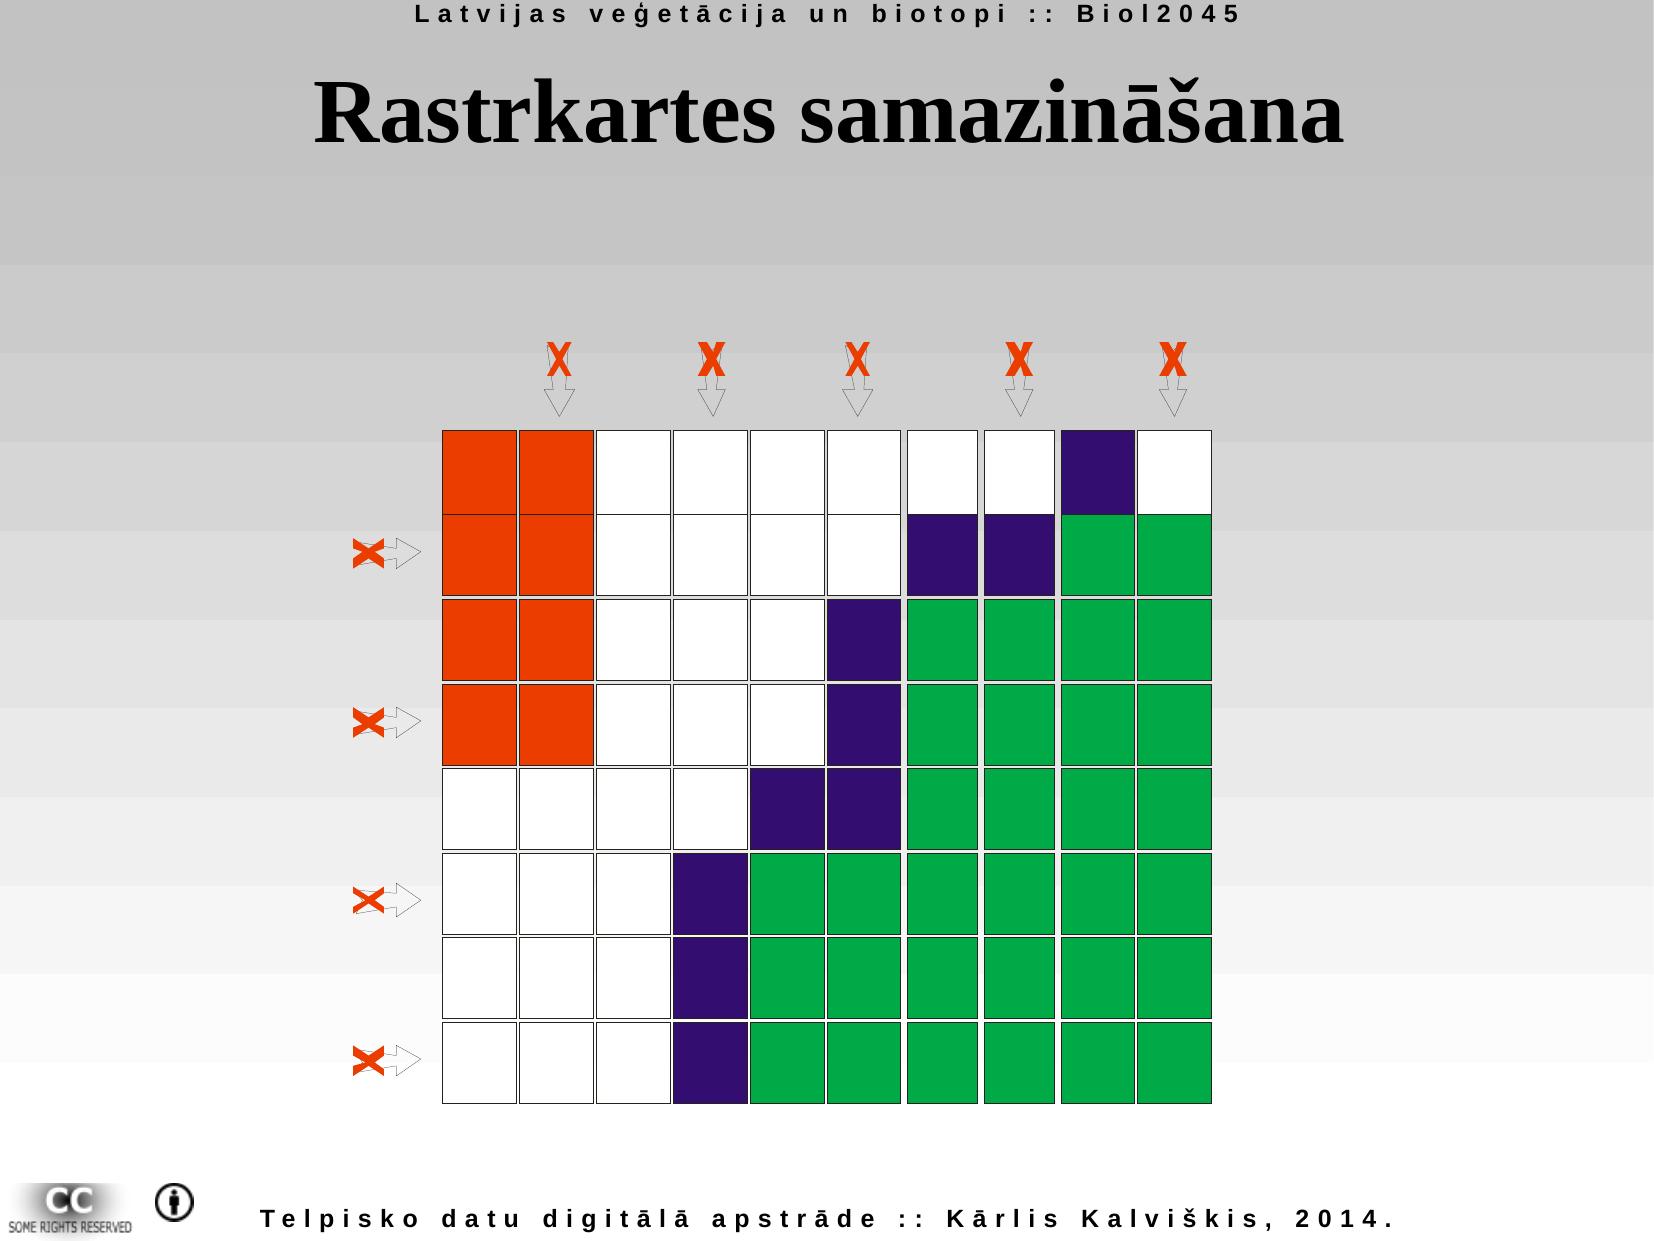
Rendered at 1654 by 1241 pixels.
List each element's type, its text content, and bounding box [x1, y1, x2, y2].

title Rastrkartes samazināšana [34, 61, 1626, 296]
picture [0, 0, 1654, 1241]
